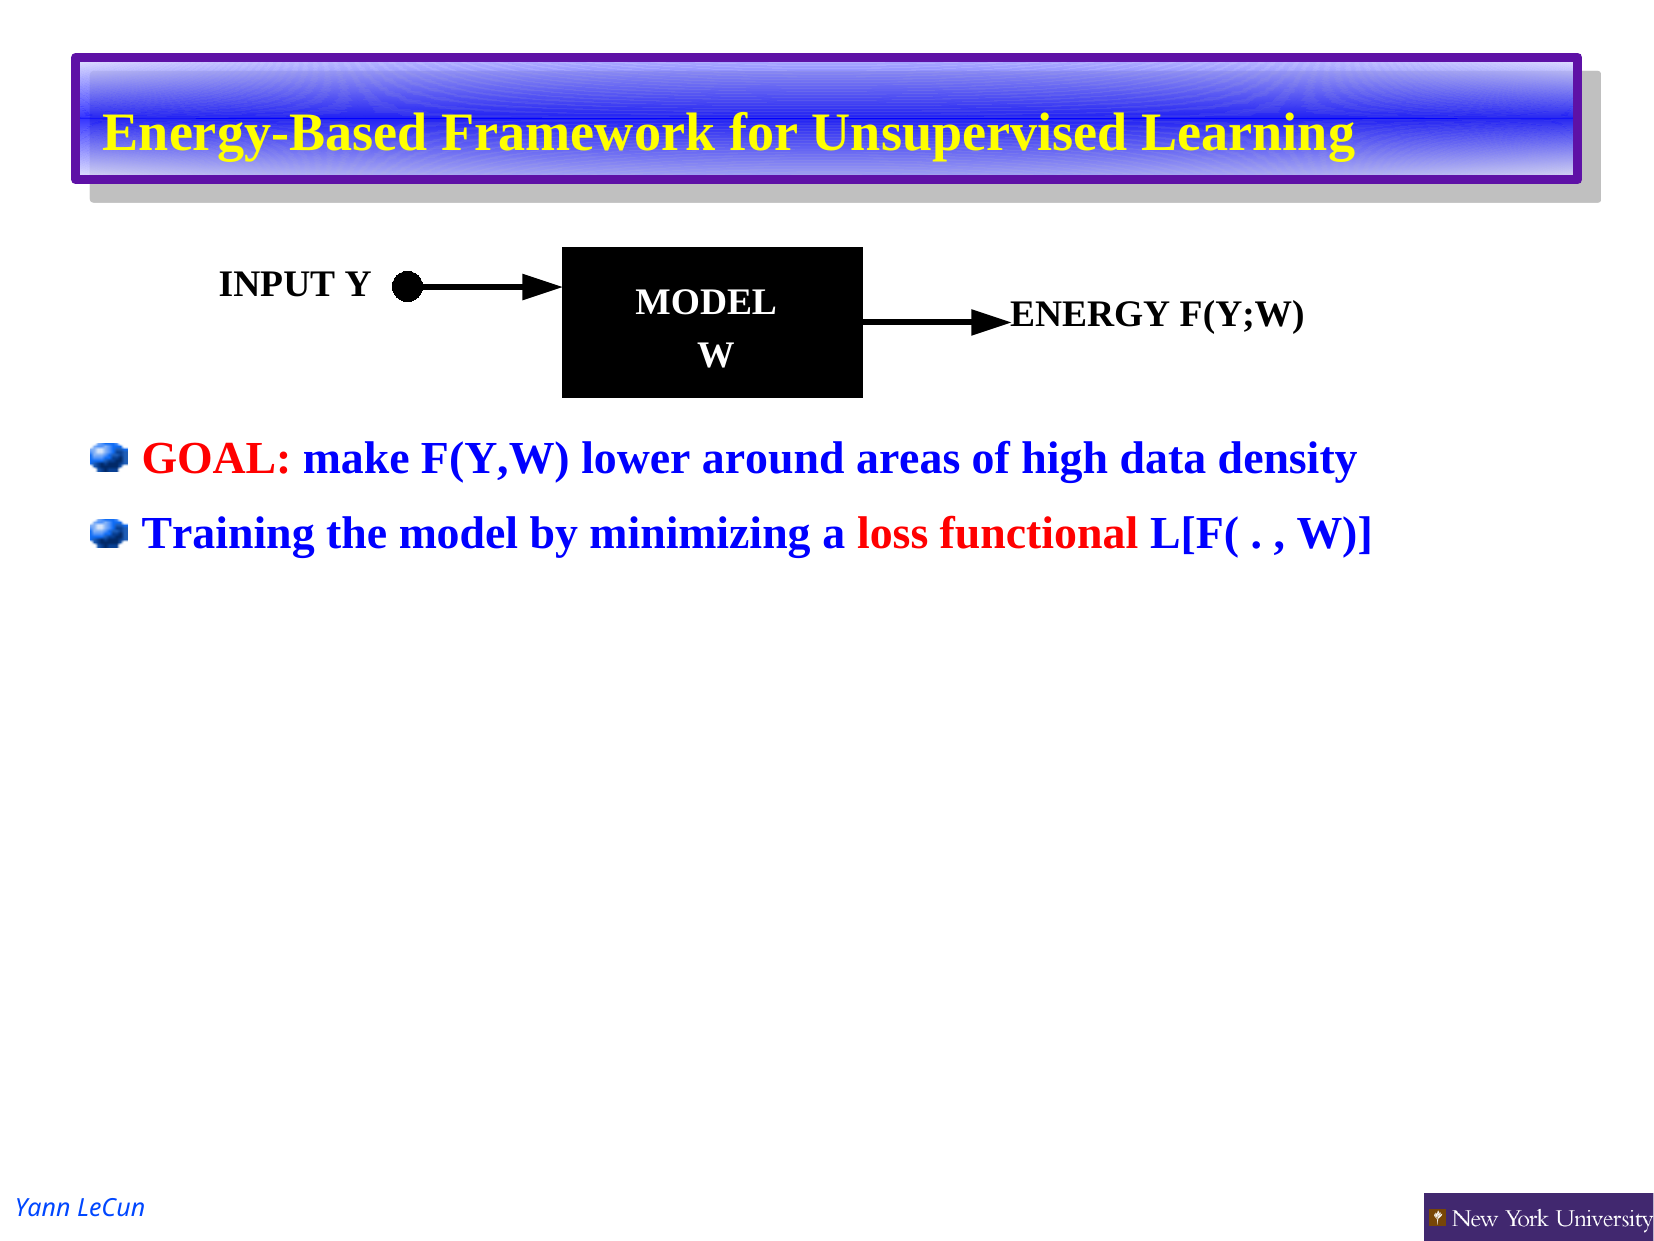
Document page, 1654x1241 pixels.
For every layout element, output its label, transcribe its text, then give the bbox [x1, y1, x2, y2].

text_box [562, 247, 863, 398]
text_box INPUT Y [218, 263, 407, 313]
list GOAL: make F(Y,W) lower around areas of high data density Training the model by minimizing a loss functional L[F( . , W)] [90, 432, 1579, 996]
text_box MODEL W [590, 280, 841, 391]
text_box ENERGY F(Y;W) [1010, 292, 1463, 342]
title Energy-Based Framework for Unsupervised Learning [75, 57, 1578, 180]
text_box [407, 271, 423, 302]
picture [1424, 1193, 1654, 1241]
